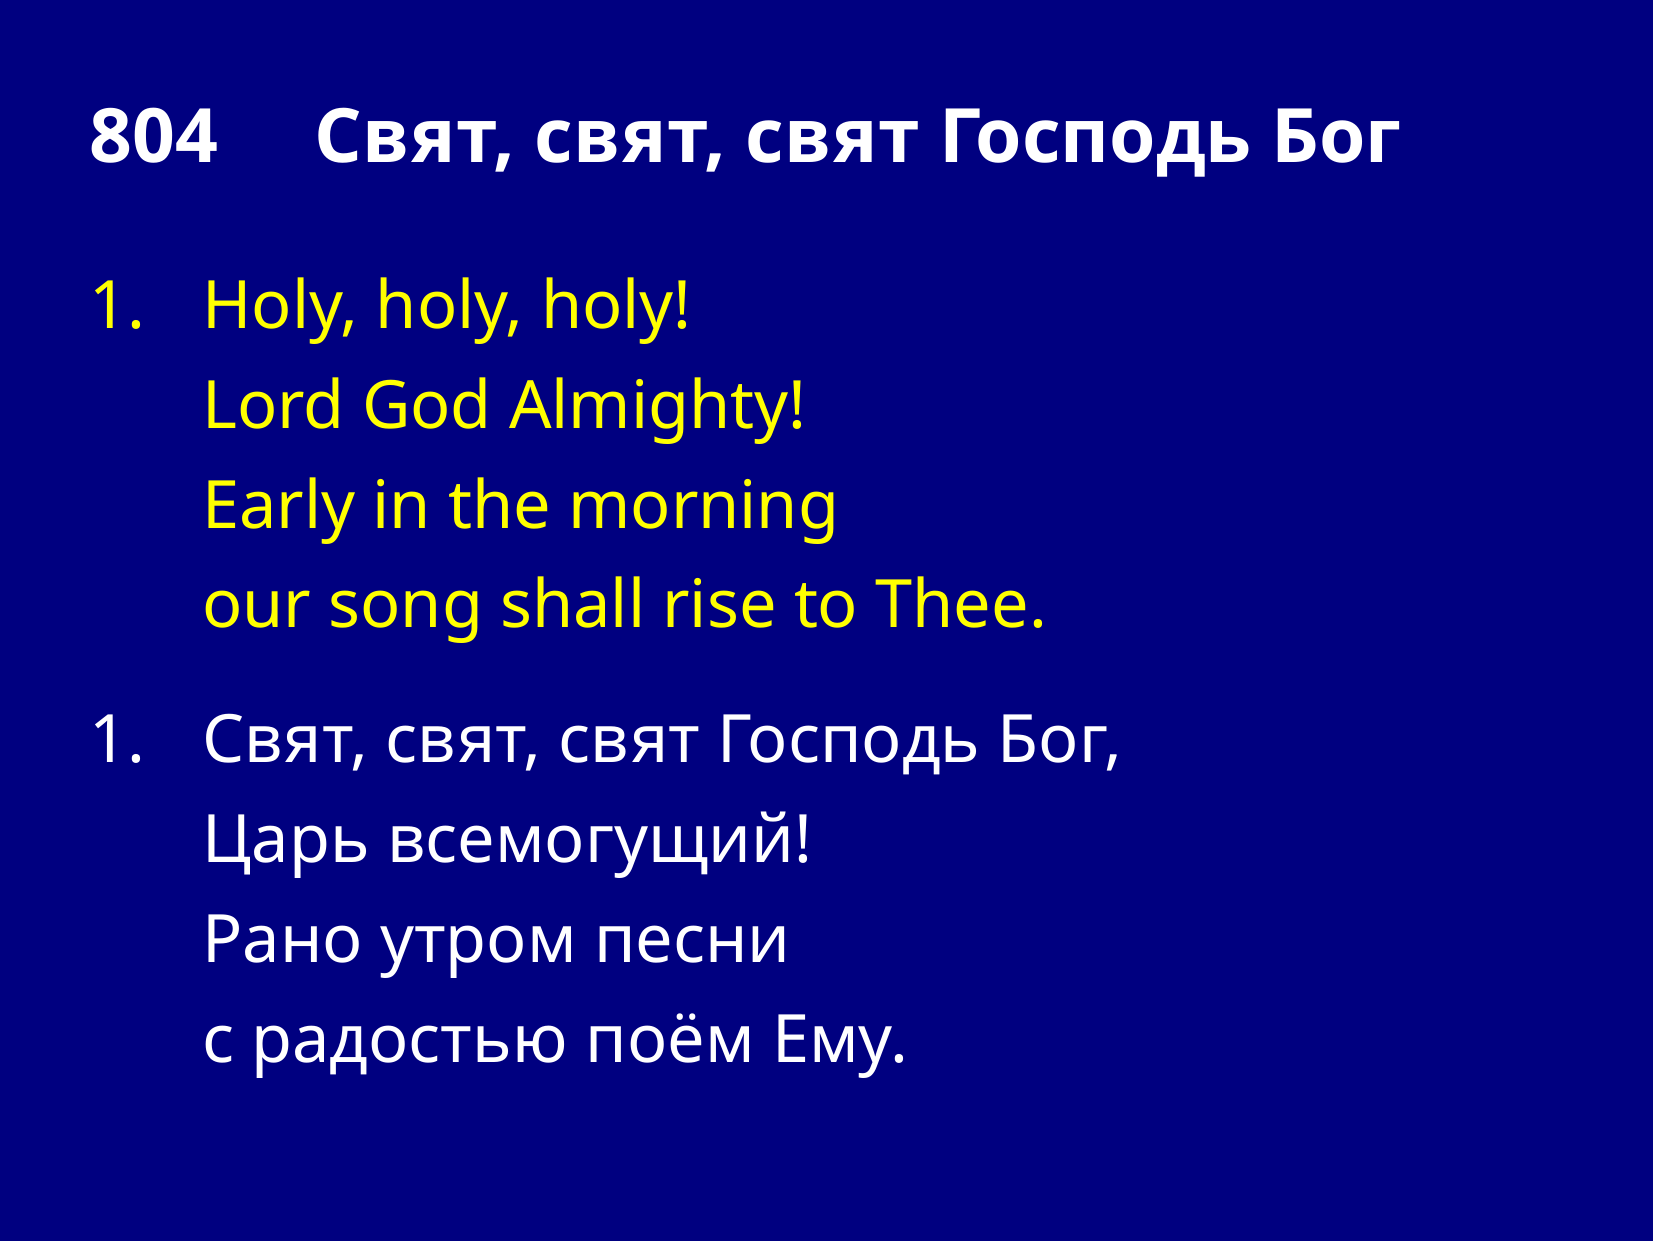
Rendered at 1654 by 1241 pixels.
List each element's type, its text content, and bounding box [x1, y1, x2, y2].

text_box 1. Holy, holy, holy! Lord God Almighty! Early in the morning our song shall rise to Thee. [75, 188, 1576, 638]
text_box 1. Свят, свят, свят Господь Бог, Царь всемогущий! Рано утром песни с радостью поём Ему. [75, 675, 1576, 1163]
text_box 804 Свят, свят, свят Господь Бог [75, 75, 1576, 188]
